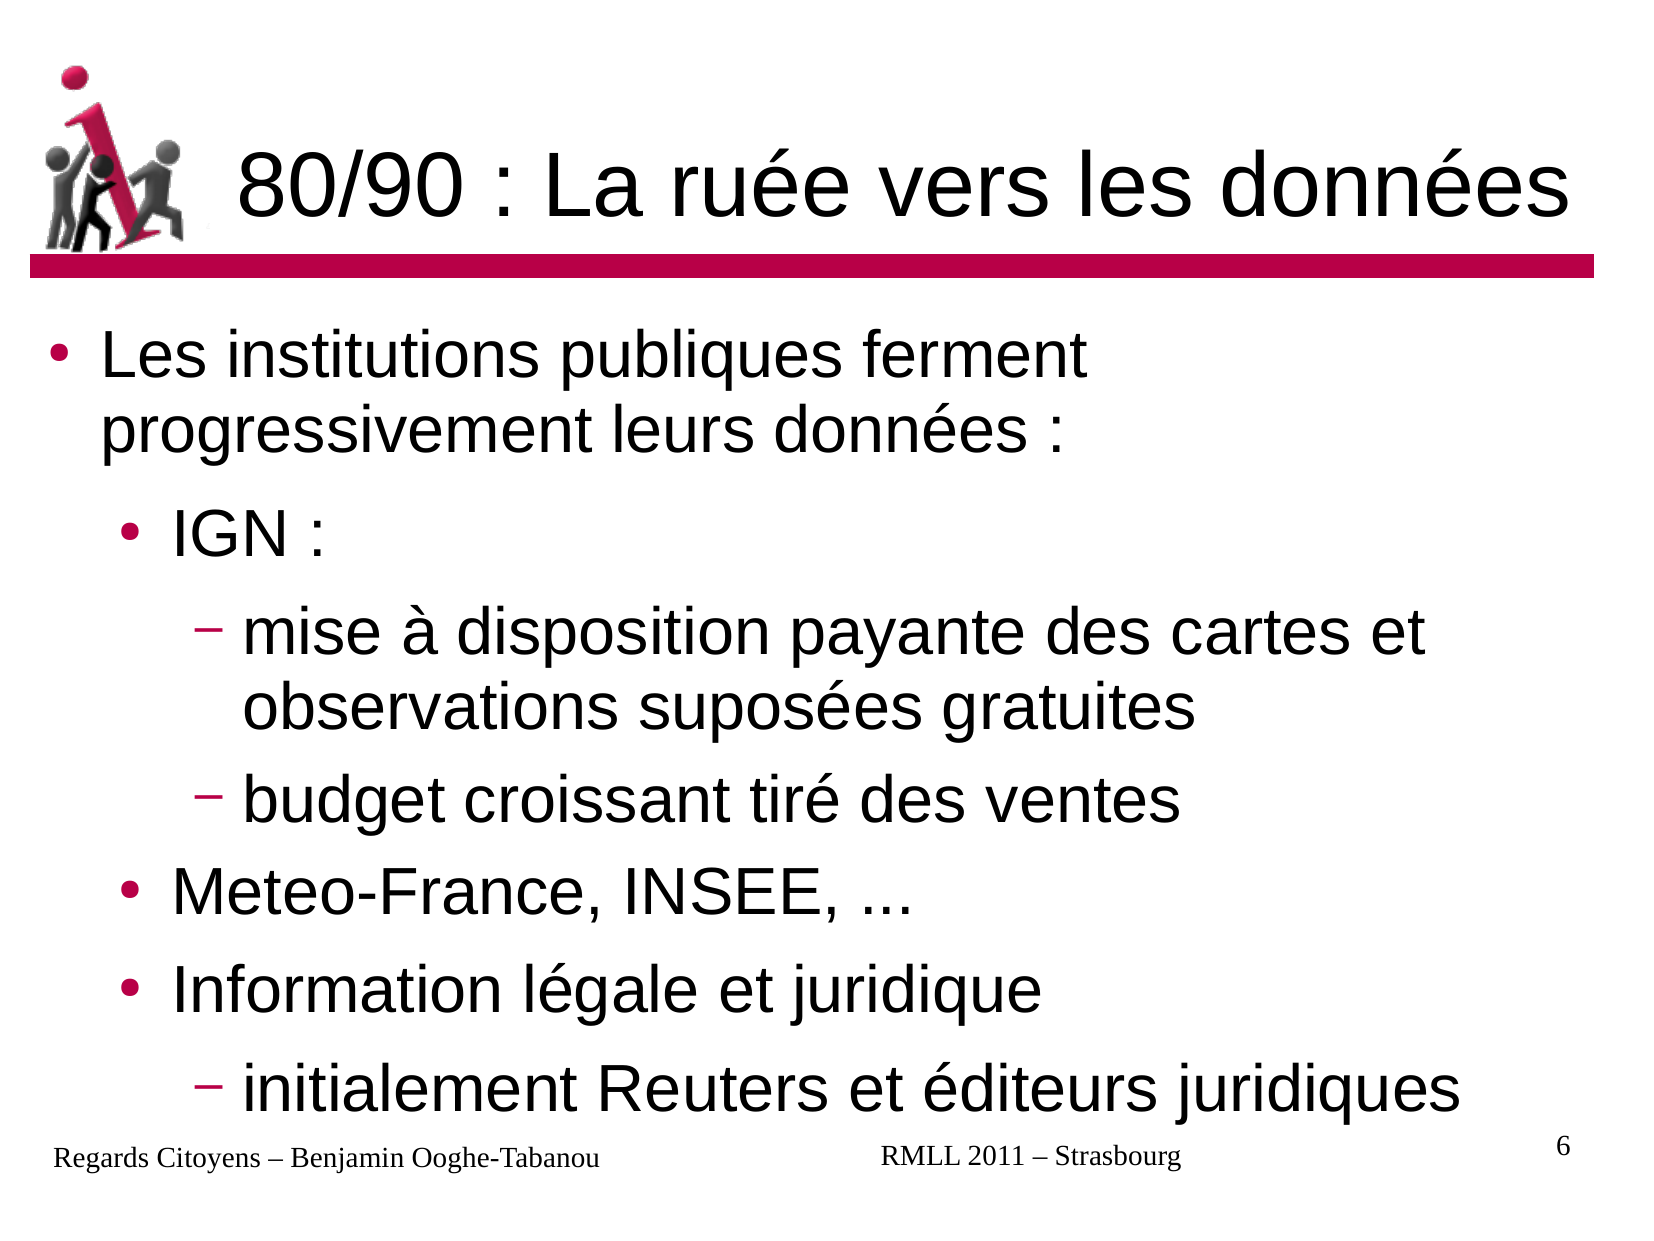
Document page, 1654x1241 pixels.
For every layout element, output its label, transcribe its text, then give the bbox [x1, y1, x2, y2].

picture [29, 60, 210, 212]
title 80/90 : La ruée vers les données [236, 88, 1654, 212]
list Les institutions publiques ferment progressivement leurs données : IGN : mise à disposition payante des cartes et observations suposées gratuites budget croissant tiré des ventes Meteo-France, INSEE, ... Information légale et juridique initialement Reuters et éditeurs juridiques [29, 212, 1654, 1032]
